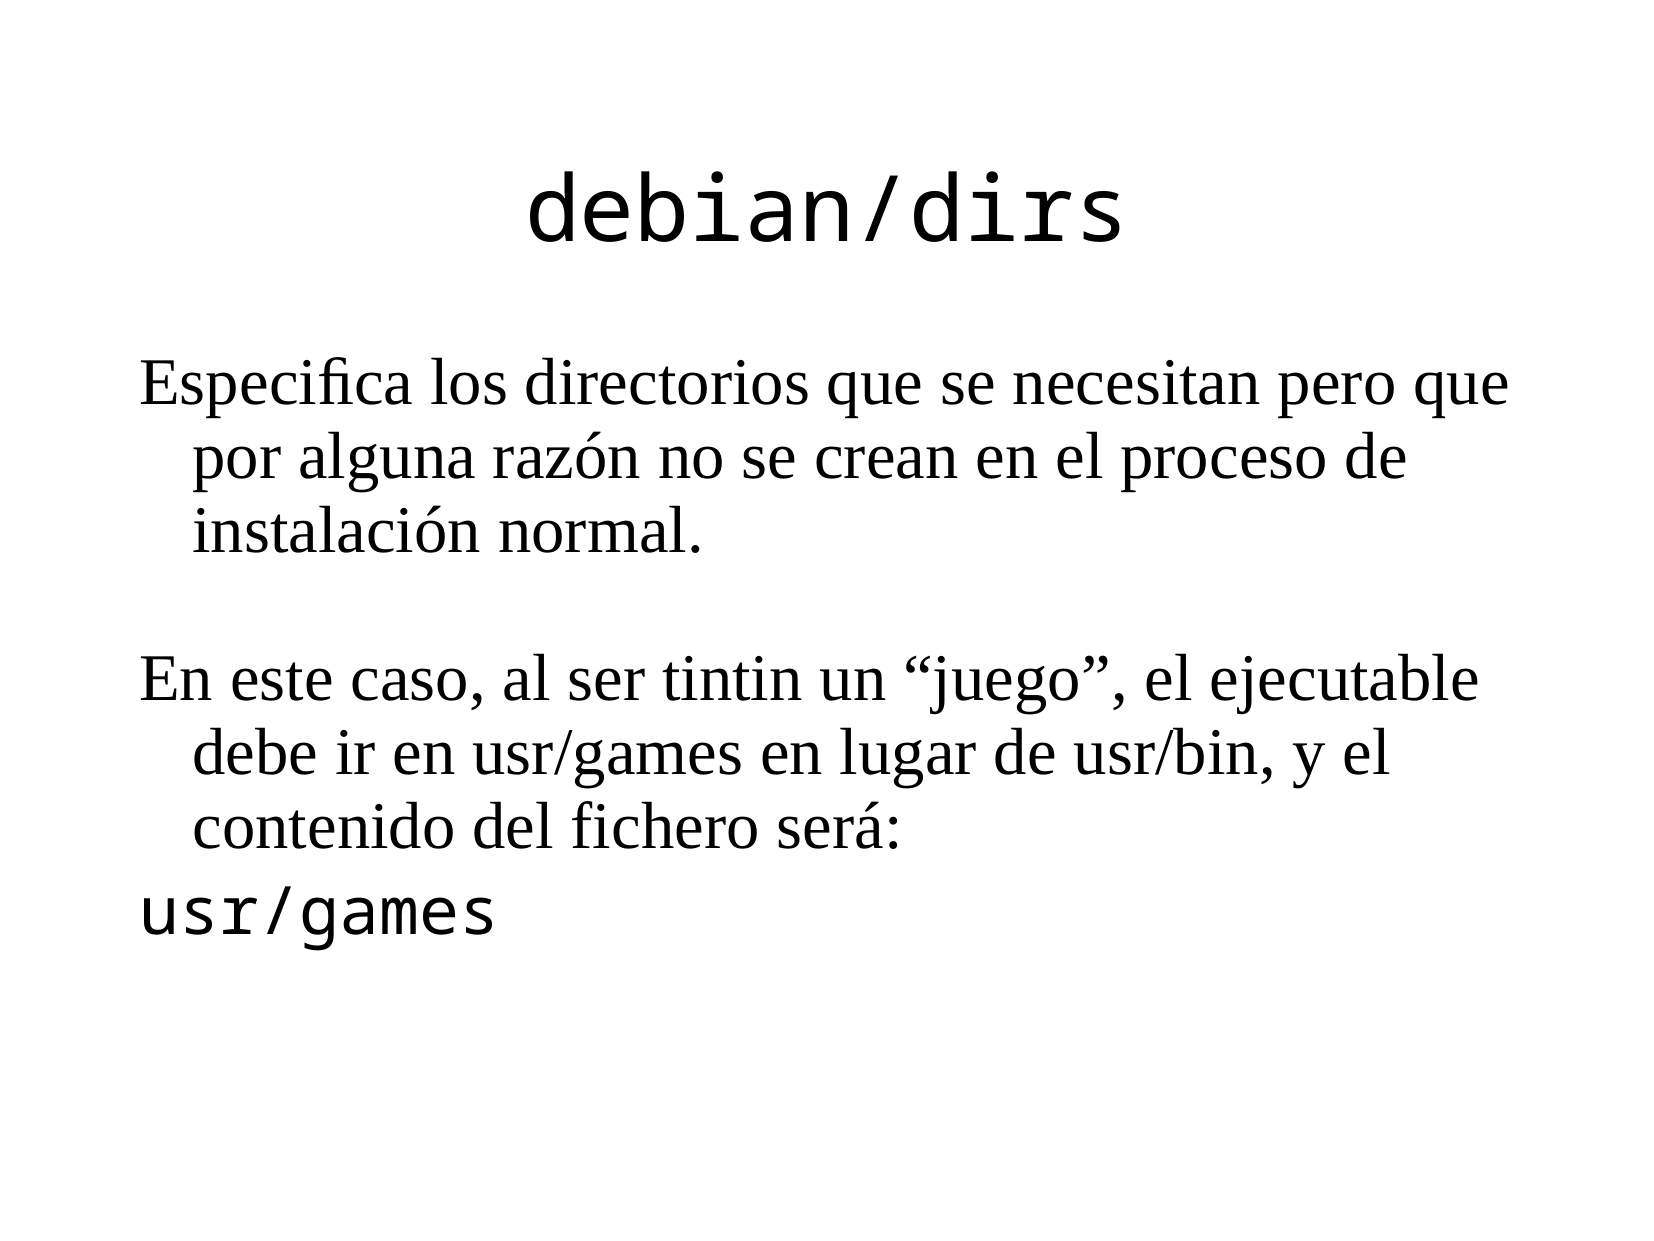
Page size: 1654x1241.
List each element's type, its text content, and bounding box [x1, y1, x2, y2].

title debian/dirs [121, 102, 1534, 311]
list Especiﬁca los directorios que se necesitan pero que por alguna razón no se crean en el proceso de instalación normal. En este caso, al ser tintin un “juego”, el ejecutable debe ir en usr/games en lugar de usr/bin, y el contenido del fichero será: usr/games [121, 344, 1534, 1168]
